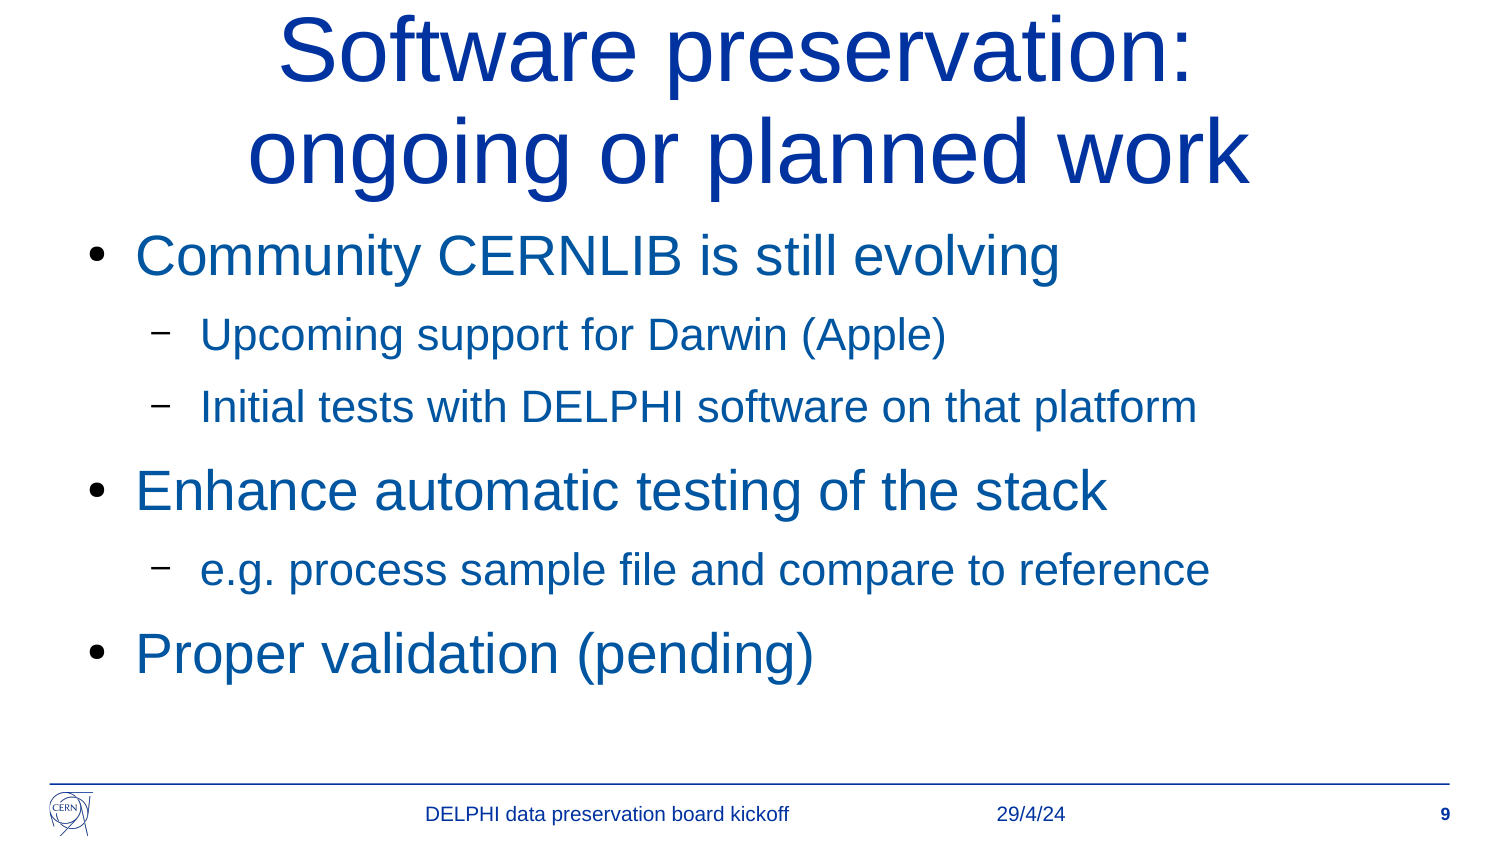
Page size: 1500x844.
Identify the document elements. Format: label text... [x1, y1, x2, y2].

list Community CERNLIB is still evolving Upcoming support for Darwin (Apple) Initial tests with DELPHI software on that platform Enhance automatic testing of the stack e.g. process sample file and compare to reference Proper validation (pending) [70, 224, 1421, 780]
title Software preservation: ongoing or planned work [75, 0, 1425, 204]
